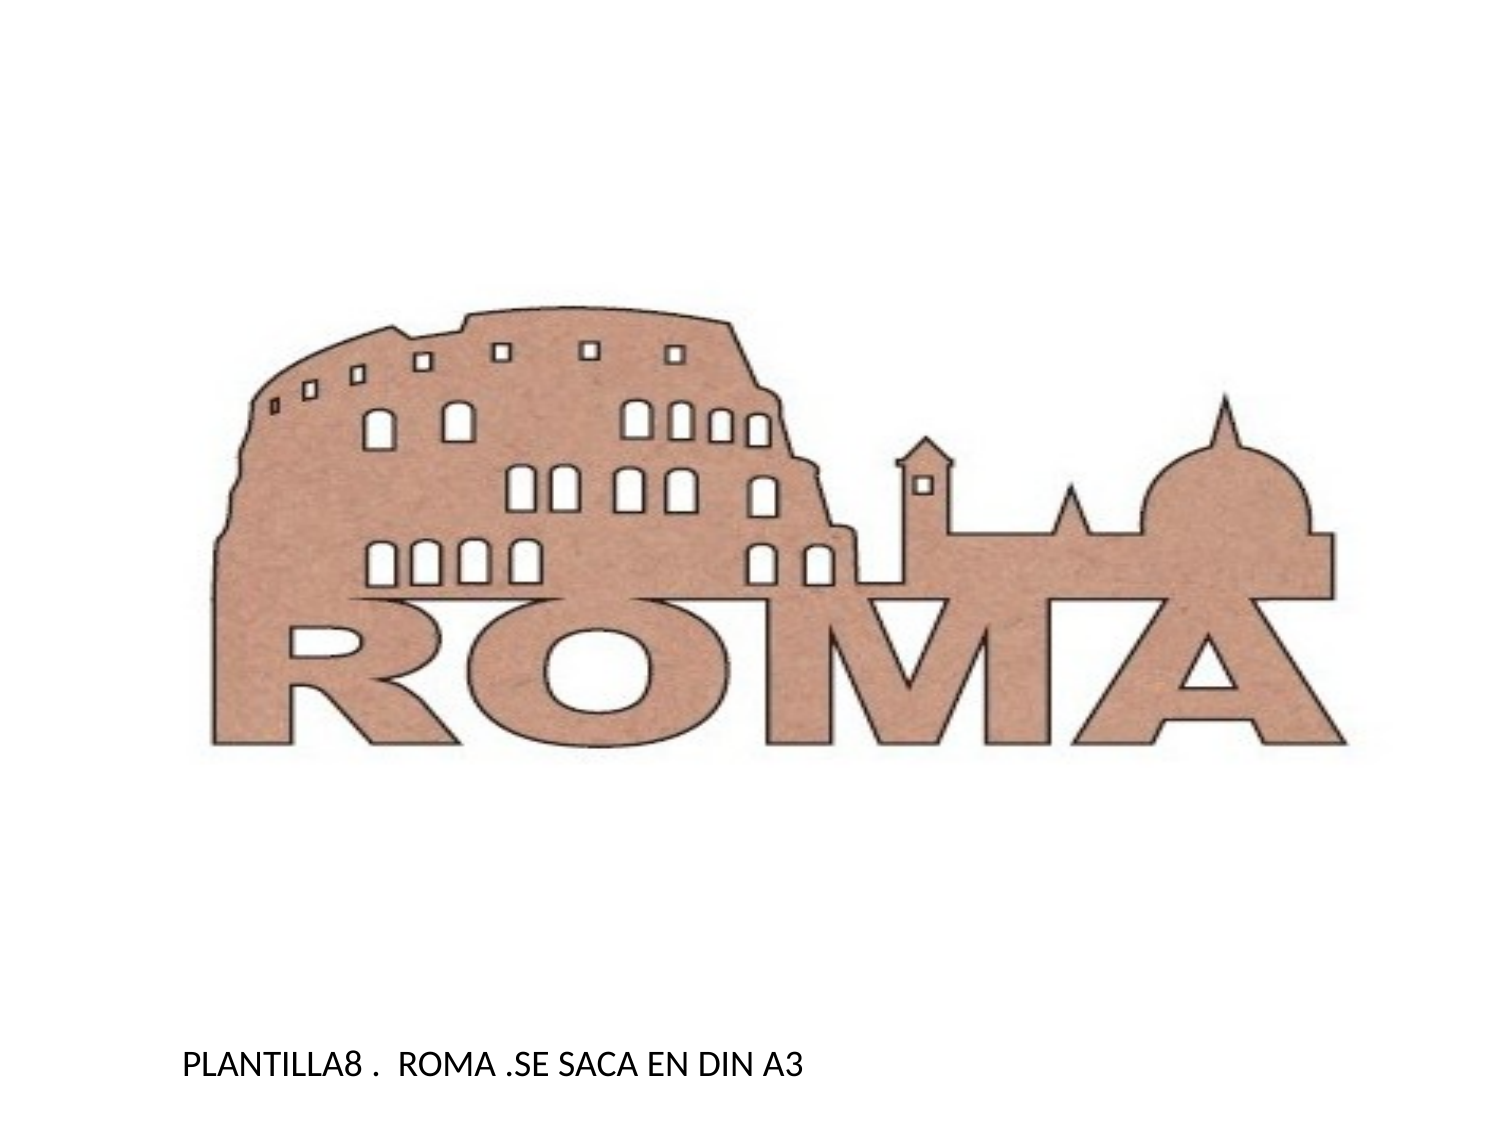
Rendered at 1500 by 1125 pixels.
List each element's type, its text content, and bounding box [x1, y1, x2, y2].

text_box PLANTILLA8 . ROMA .SE SACA EN DIN A3 [167, 1031, 820, 1092]
picture [46, 0, 1500, 1043]
